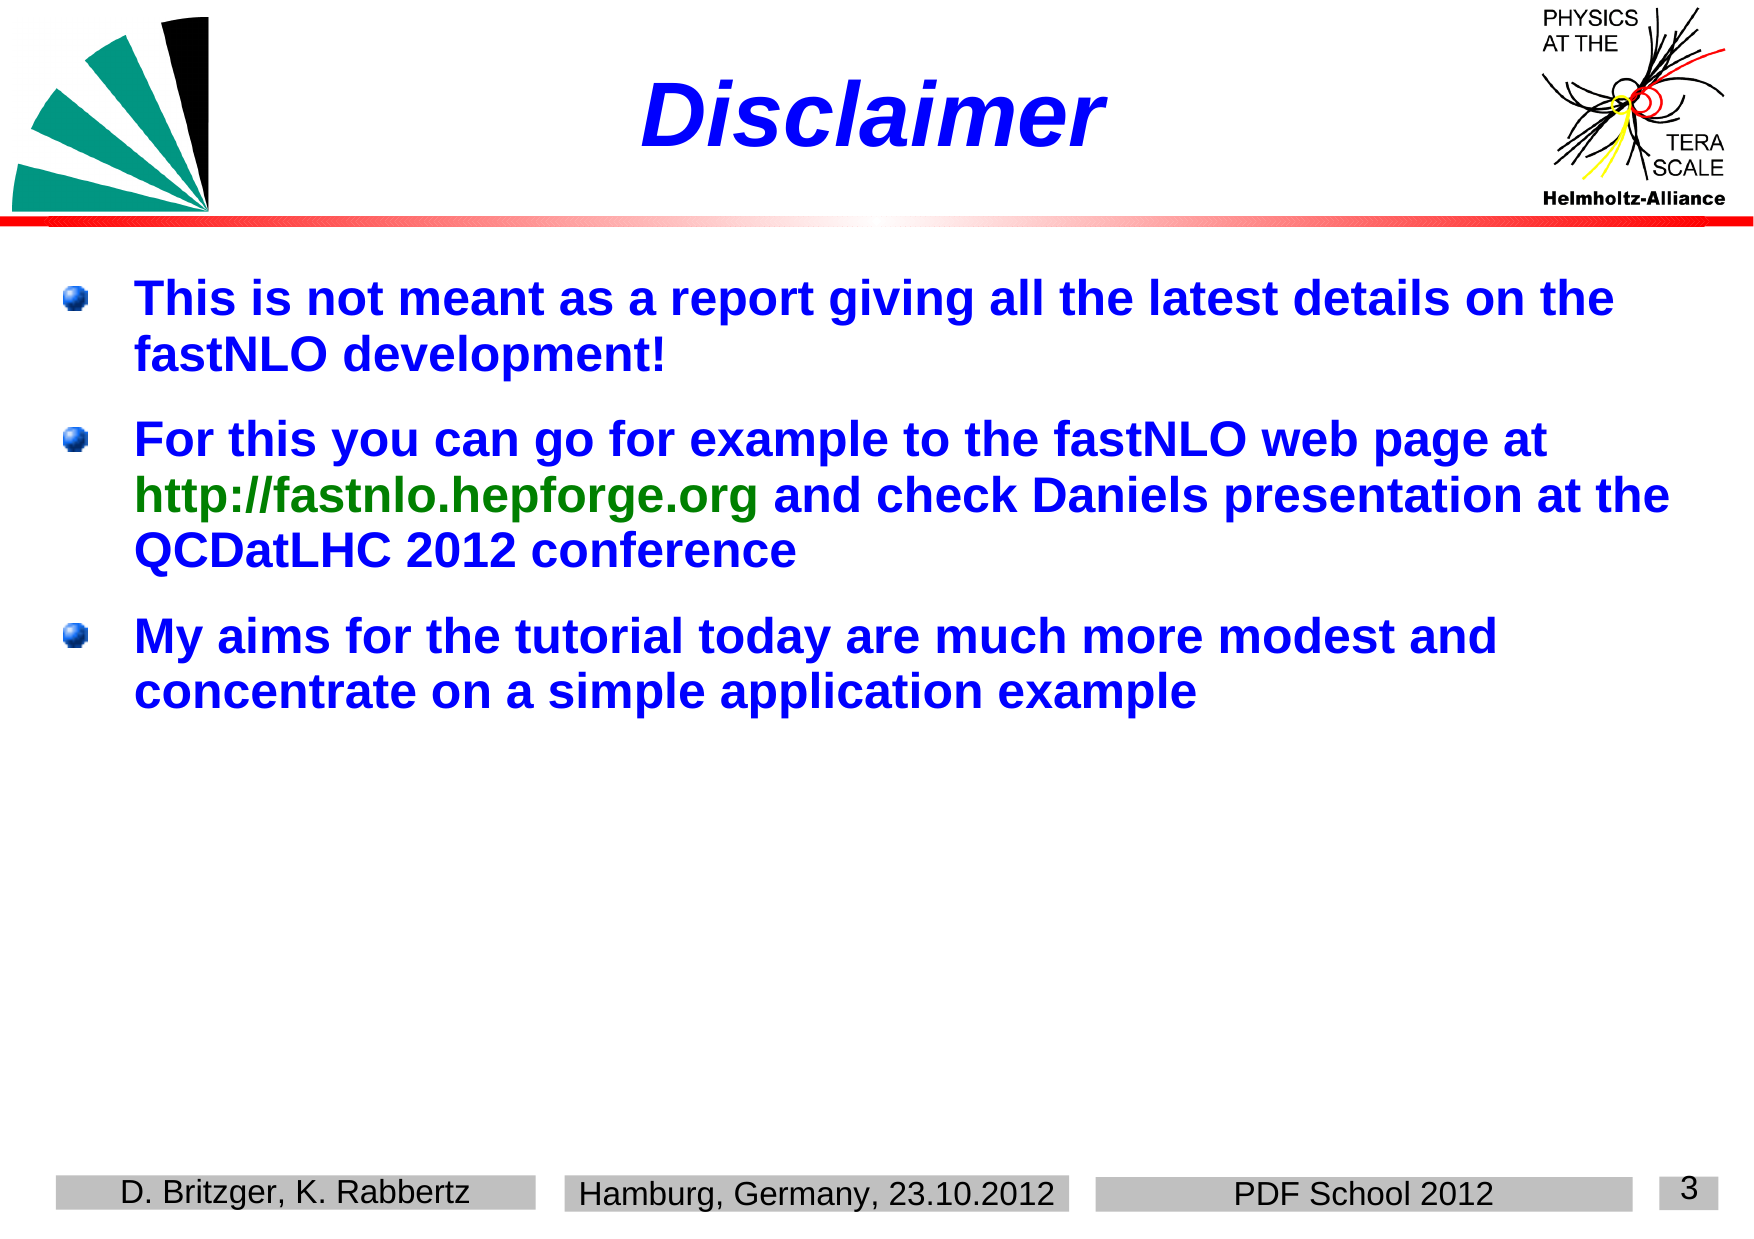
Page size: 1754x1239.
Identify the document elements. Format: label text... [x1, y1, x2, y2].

picture [12, 17, 209, 214]
list This is not meant as a report giving all the latest details on the fastNLO development! For this you can go for example to the fastNLO web page at http://fastnlo.hepforge.org and check Daniels presentation at the QCDatLHC 2012 conference My aims for the tutorial today are much more modest and concentrate on a simple application example [51, 270, 1677, 730]
title Disclaimer [220, 16, 1525, 213]
picture [1524, 0, 1742, 216]
